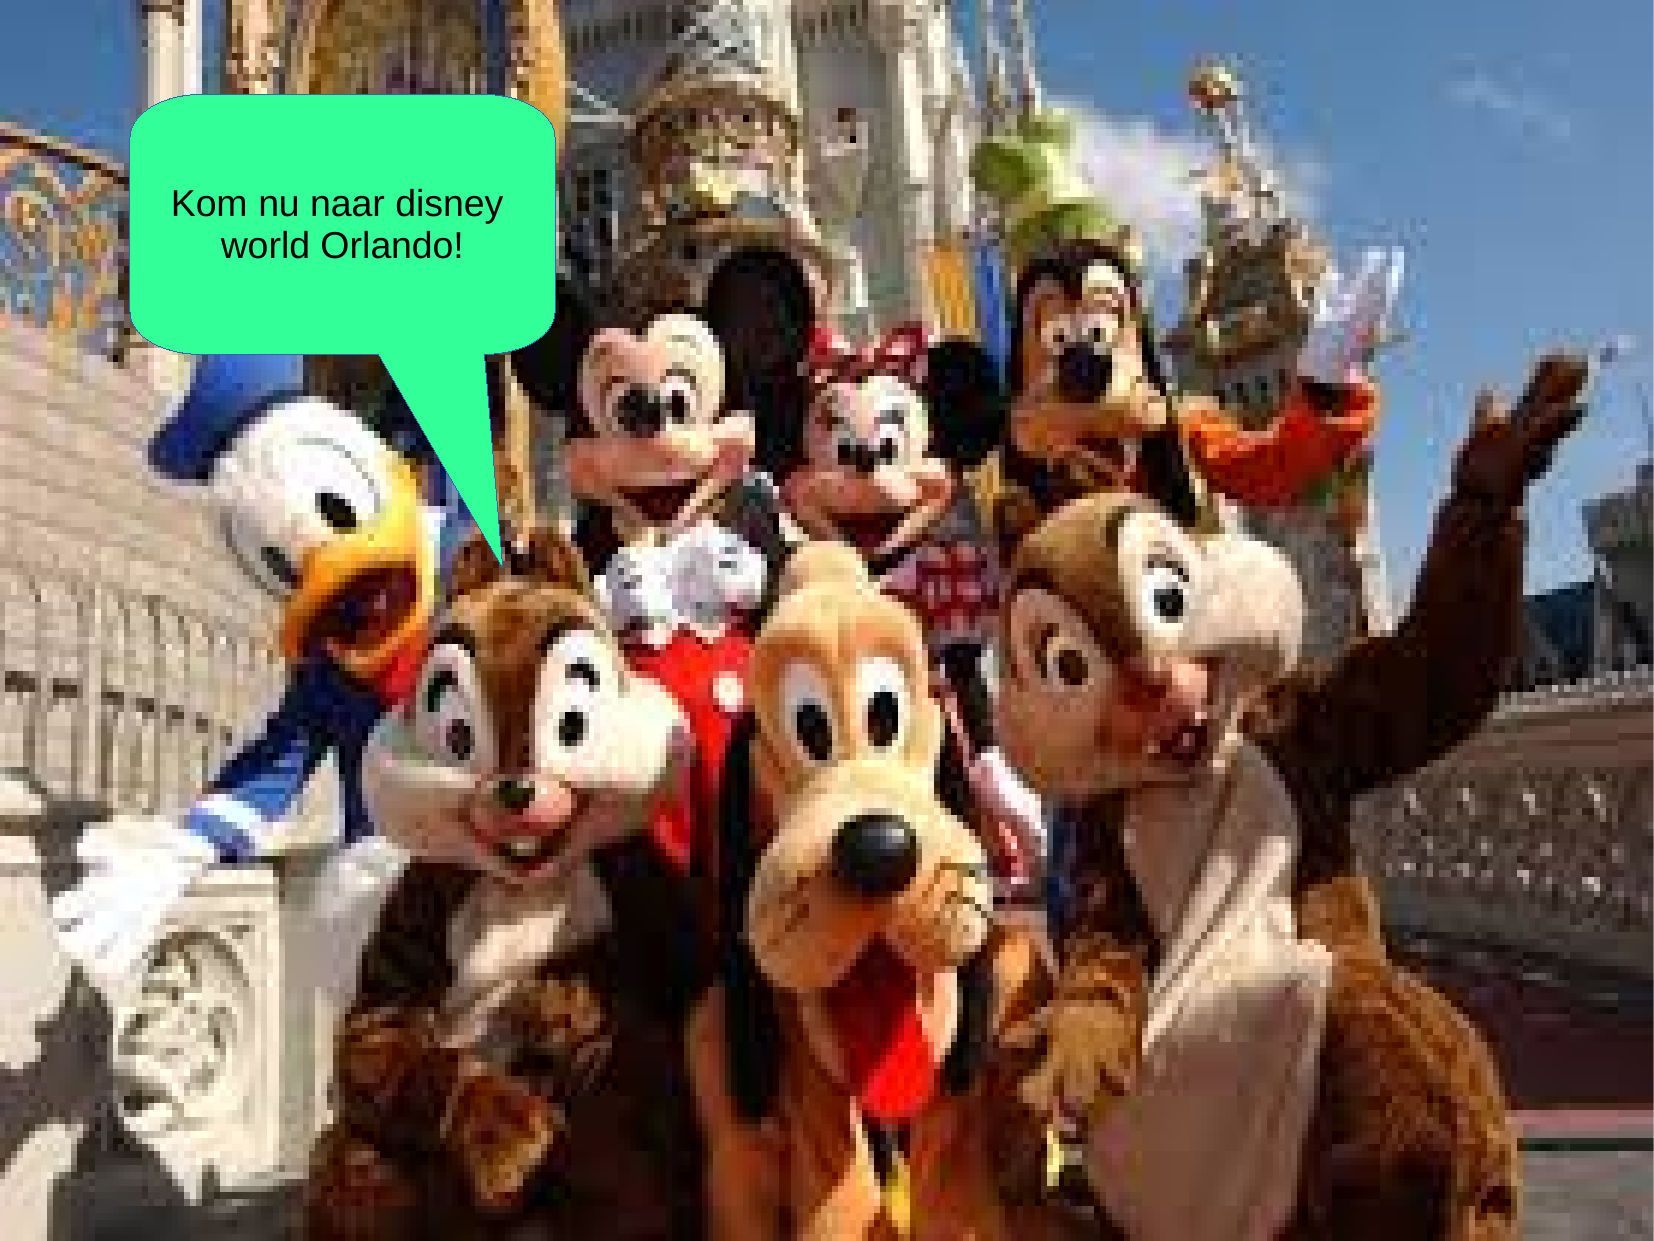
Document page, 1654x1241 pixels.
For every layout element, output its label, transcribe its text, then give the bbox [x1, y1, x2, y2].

text_box Kom nu naar disney world Orlando! [129, 94, 556, 568]
picture [0, 0, 1654, 1241]
